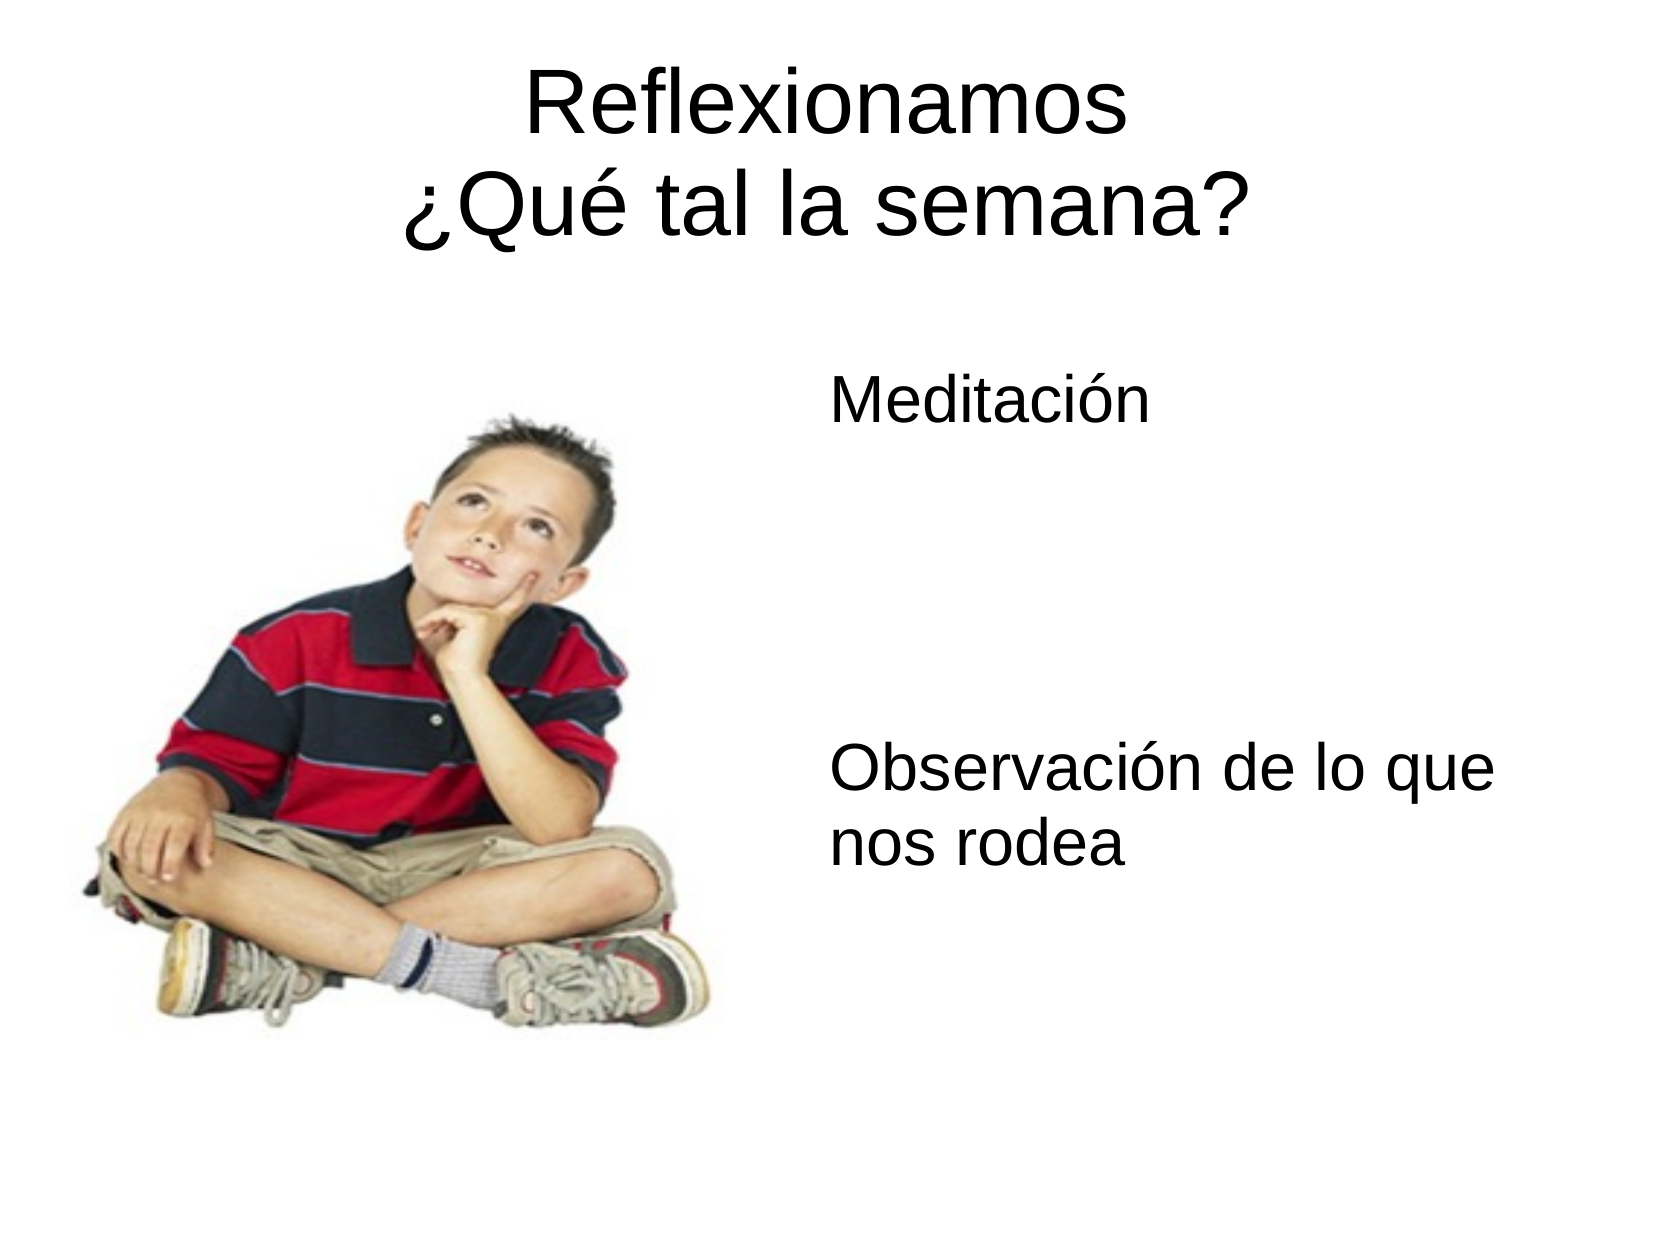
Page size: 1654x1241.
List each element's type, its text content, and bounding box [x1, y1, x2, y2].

text_box Meditación Observación de lo que nos rodea [814, 354, 1583, 888]
picture [70, 401, 725, 1040]
title Reflexionamos ¿Qué tal la semana? [82, 49, 1571, 257]
